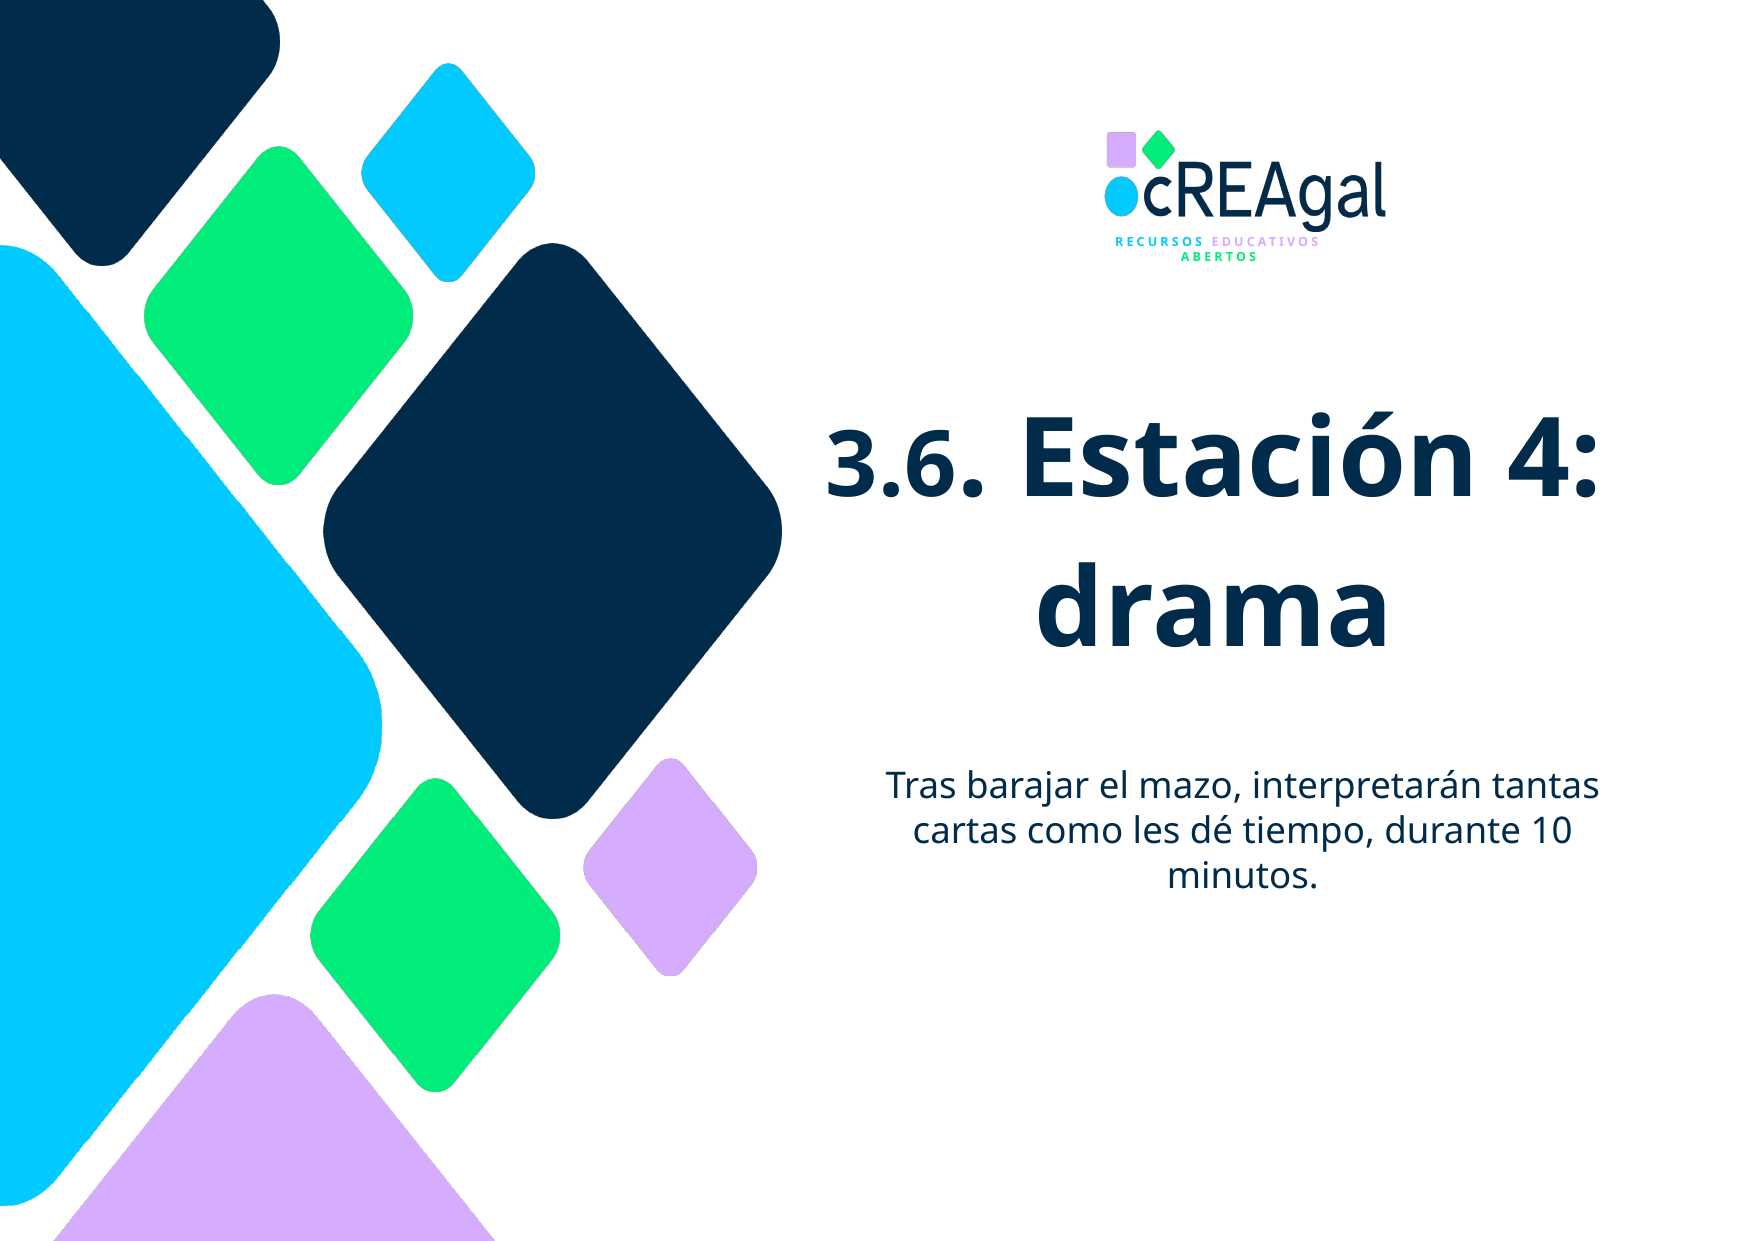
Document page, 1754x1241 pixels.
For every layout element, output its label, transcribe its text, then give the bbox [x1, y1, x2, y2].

picture [1104, 130, 1386, 232]
list Tras barajar el mazo, interpretarán tantas cartas como les dé tiempo, durante 10 minutos. [854, 715, 1632, 944]
picture [0, 0, 782, 1241]
title 3.6. Estación 4: drama [797, 341, 1632, 716]
picture [451, 63, 535, 164]
